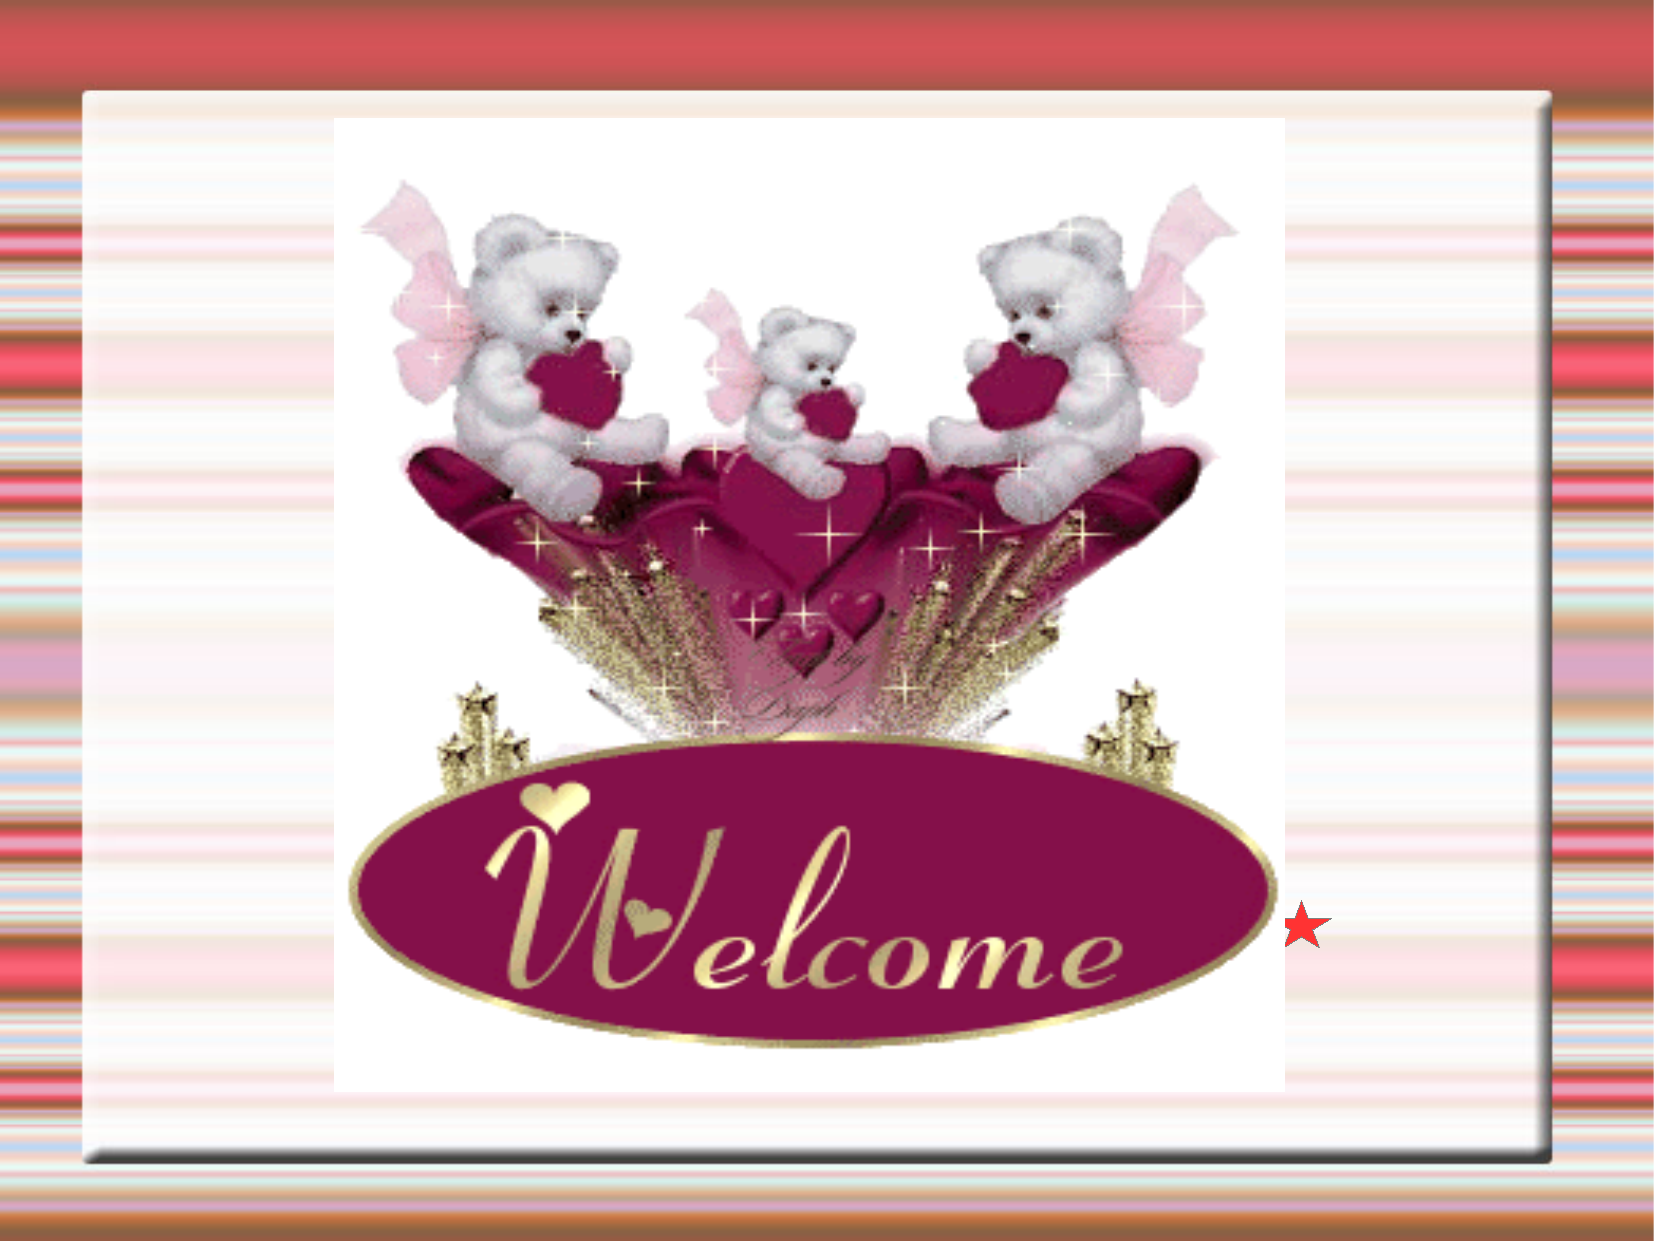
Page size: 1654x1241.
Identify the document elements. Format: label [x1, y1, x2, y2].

text_box [1285, 900, 1332, 948]
picture [0, 0, 1654, 1241]
